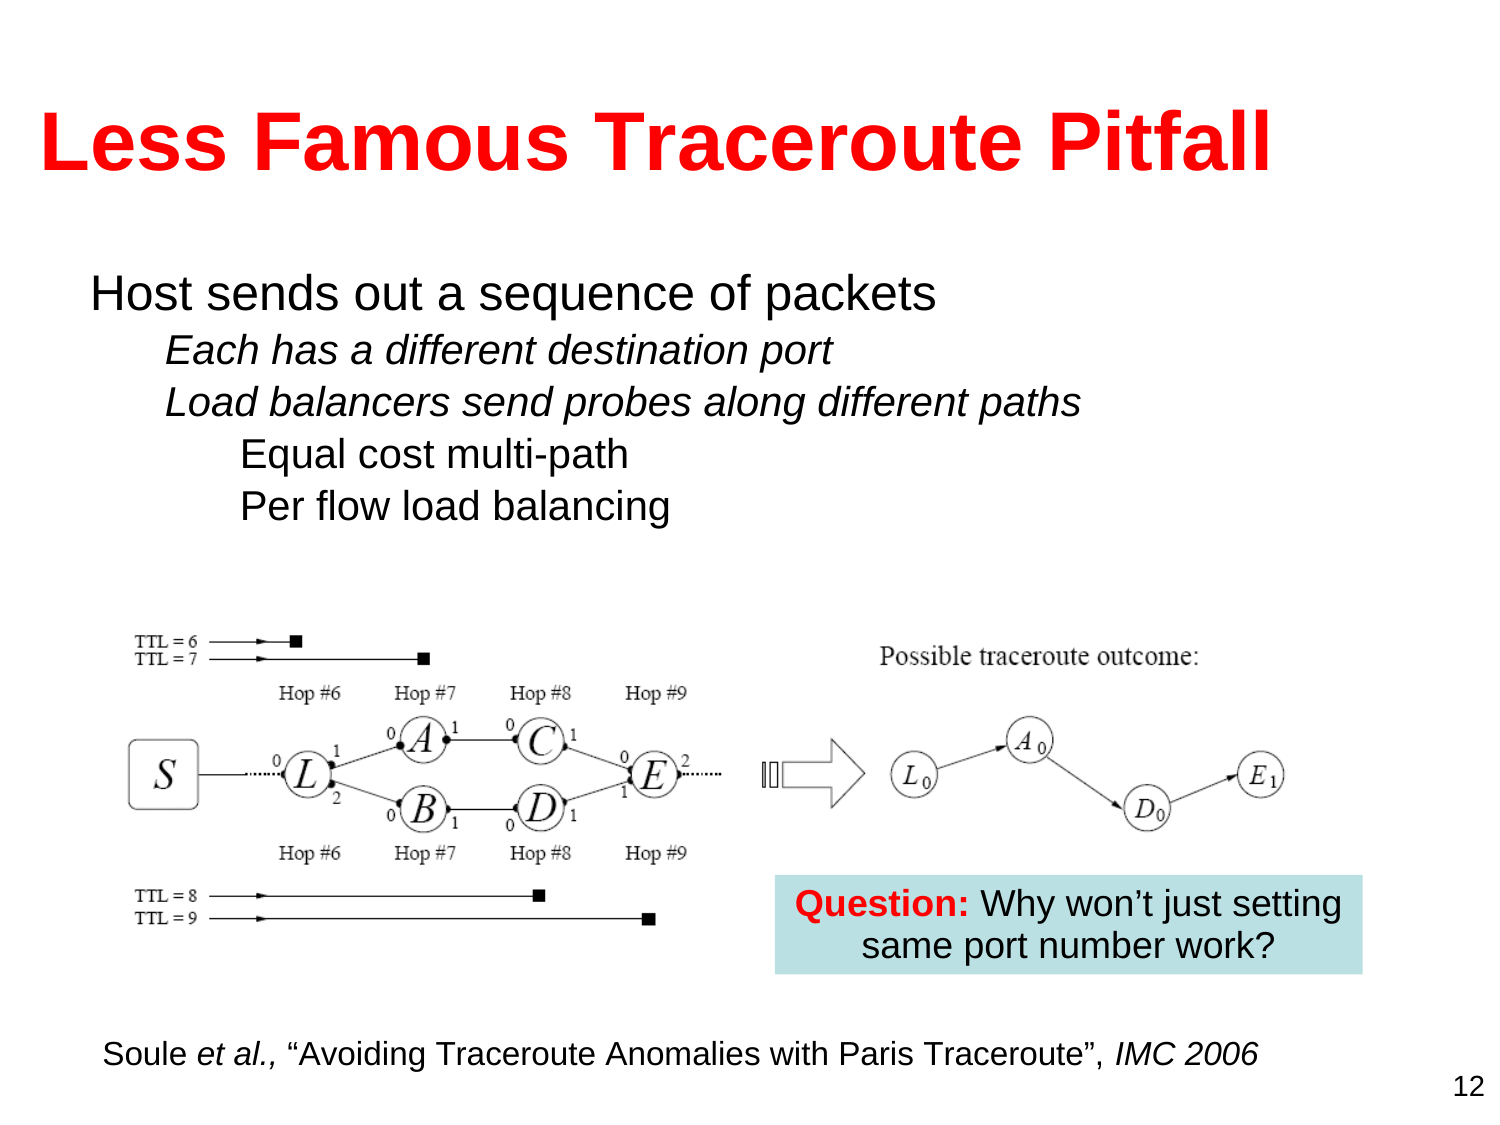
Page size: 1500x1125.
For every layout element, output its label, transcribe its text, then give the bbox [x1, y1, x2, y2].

title Less Famous Traceroute Pitfall [24, 47, 1463, 236]
text_box Soule et al., “Avoiding Traceroute Anomalies with Paris Traceroute”, IMC 2006 [87, 1027, 1438, 1080]
text_box Question: Why won’t just setting same port number work? [774, 874, 1363, 975]
list Host sends out a sequence of packets Each has a different destination port Load balancers send probes along different paths Equal cost multi-path Per flow load balancing [75, 262, 1426, 576]
picture [125, 618, 1298, 963]
